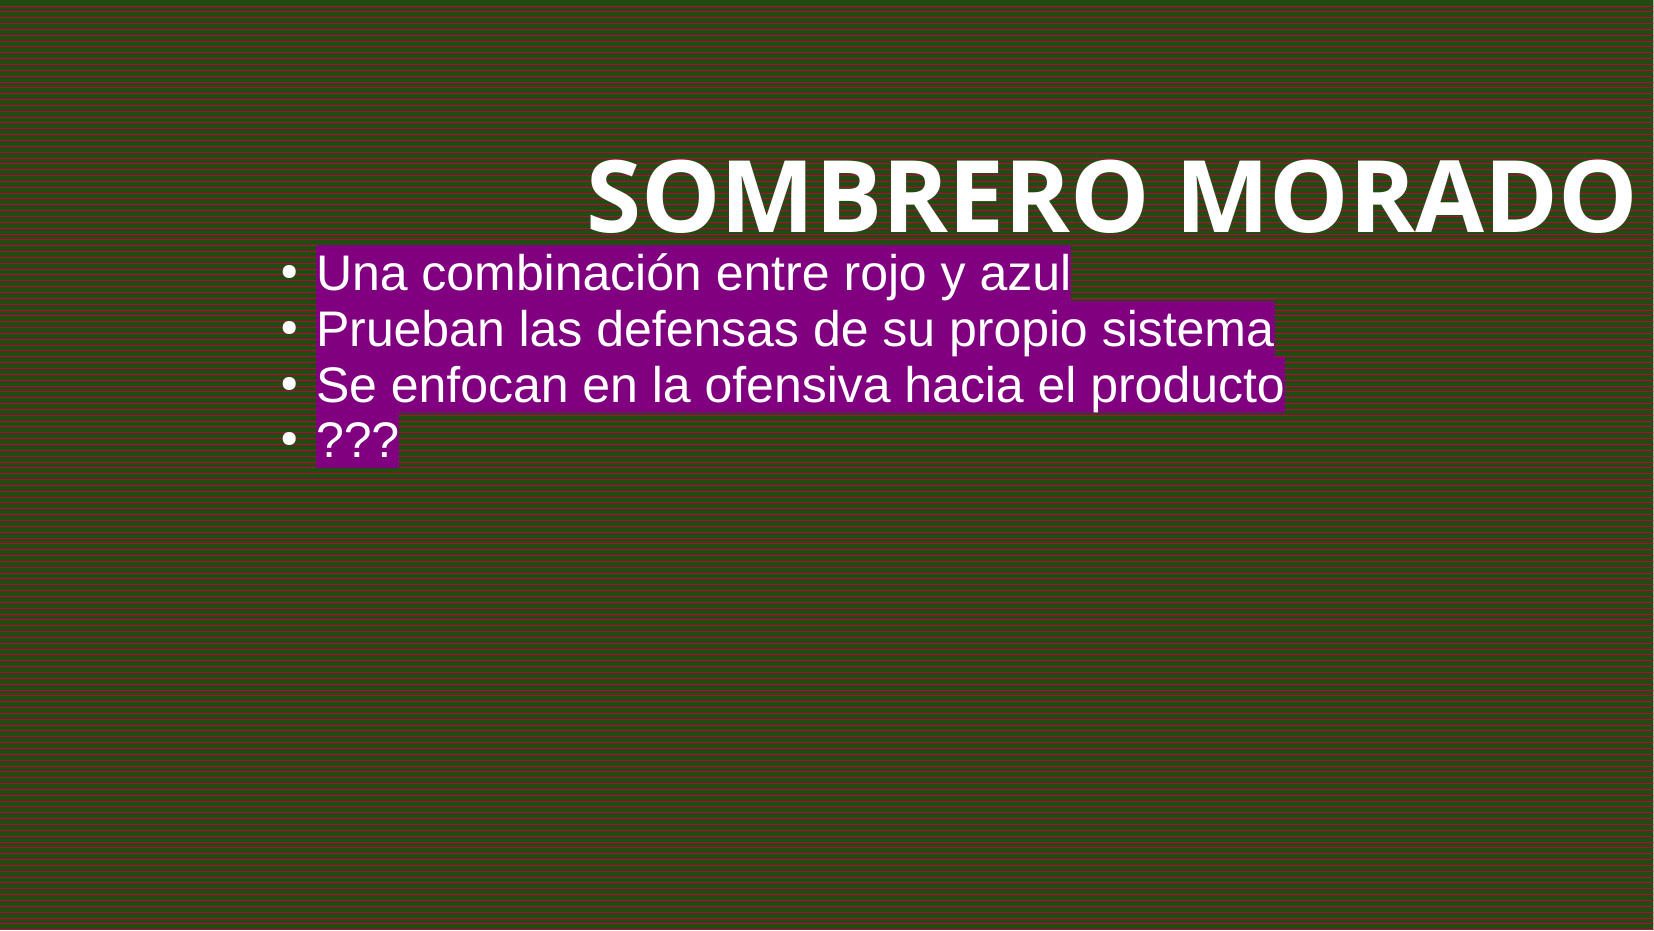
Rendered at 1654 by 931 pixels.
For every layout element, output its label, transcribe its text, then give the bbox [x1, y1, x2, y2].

text_box Una combinación entre rojo y azul Prueban las defensas de su propio sistema Se enfocan en la ofensiva hacia el producto ??? [265, 237, 1301, 476]
text_box SOMBRERO MORADO [487, 118, 1653, 233]
